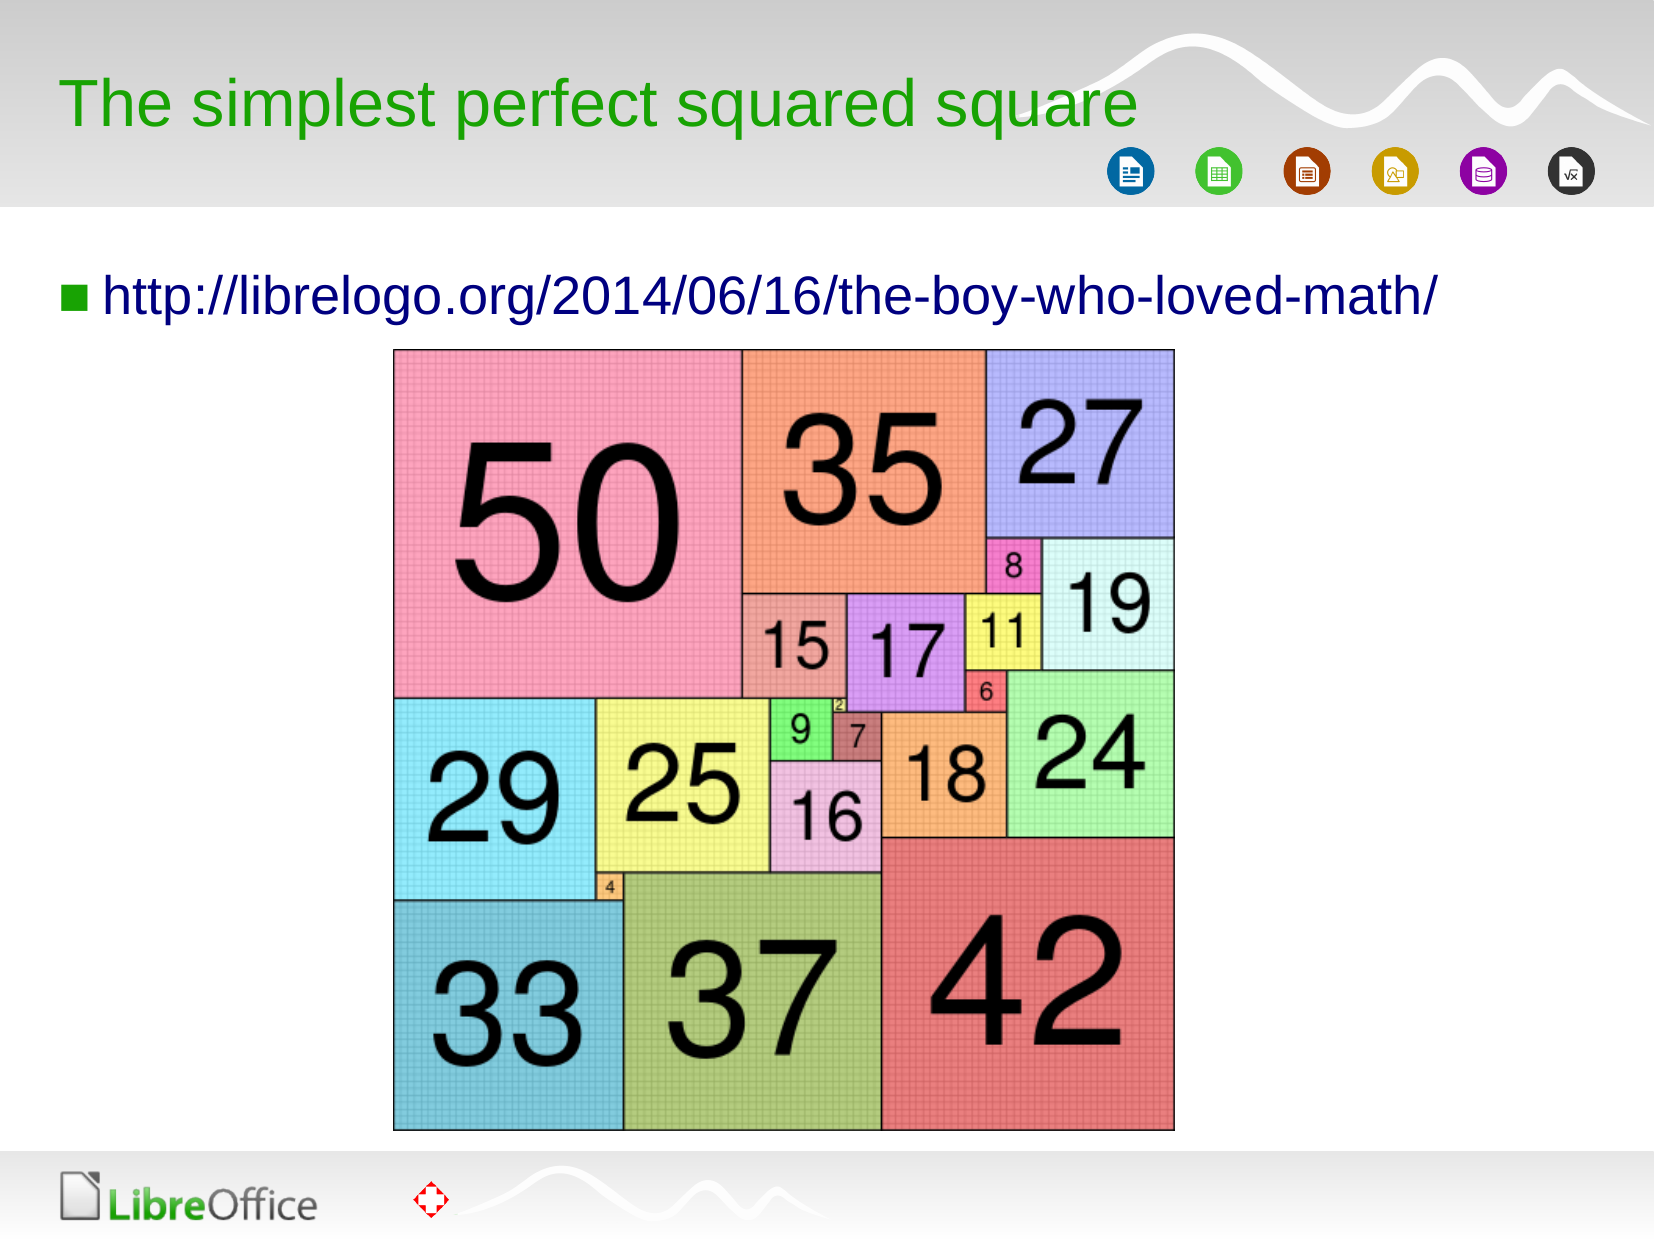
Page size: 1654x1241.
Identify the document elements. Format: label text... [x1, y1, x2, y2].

picture [1107, 147, 1595, 195]
picture [1211, 29, 1654, 131]
picture [41, 1152, 337, 1240]
picture [413, 1163, 833, 1223]
picture [393, 349, 1175, 1131]
list http://librelogo.org/2014/06/16/the-boy-who-loved-math/ [59, 265, 1595, 985]
title The simplest perfect squared square [59, 29, 1211, 178]
